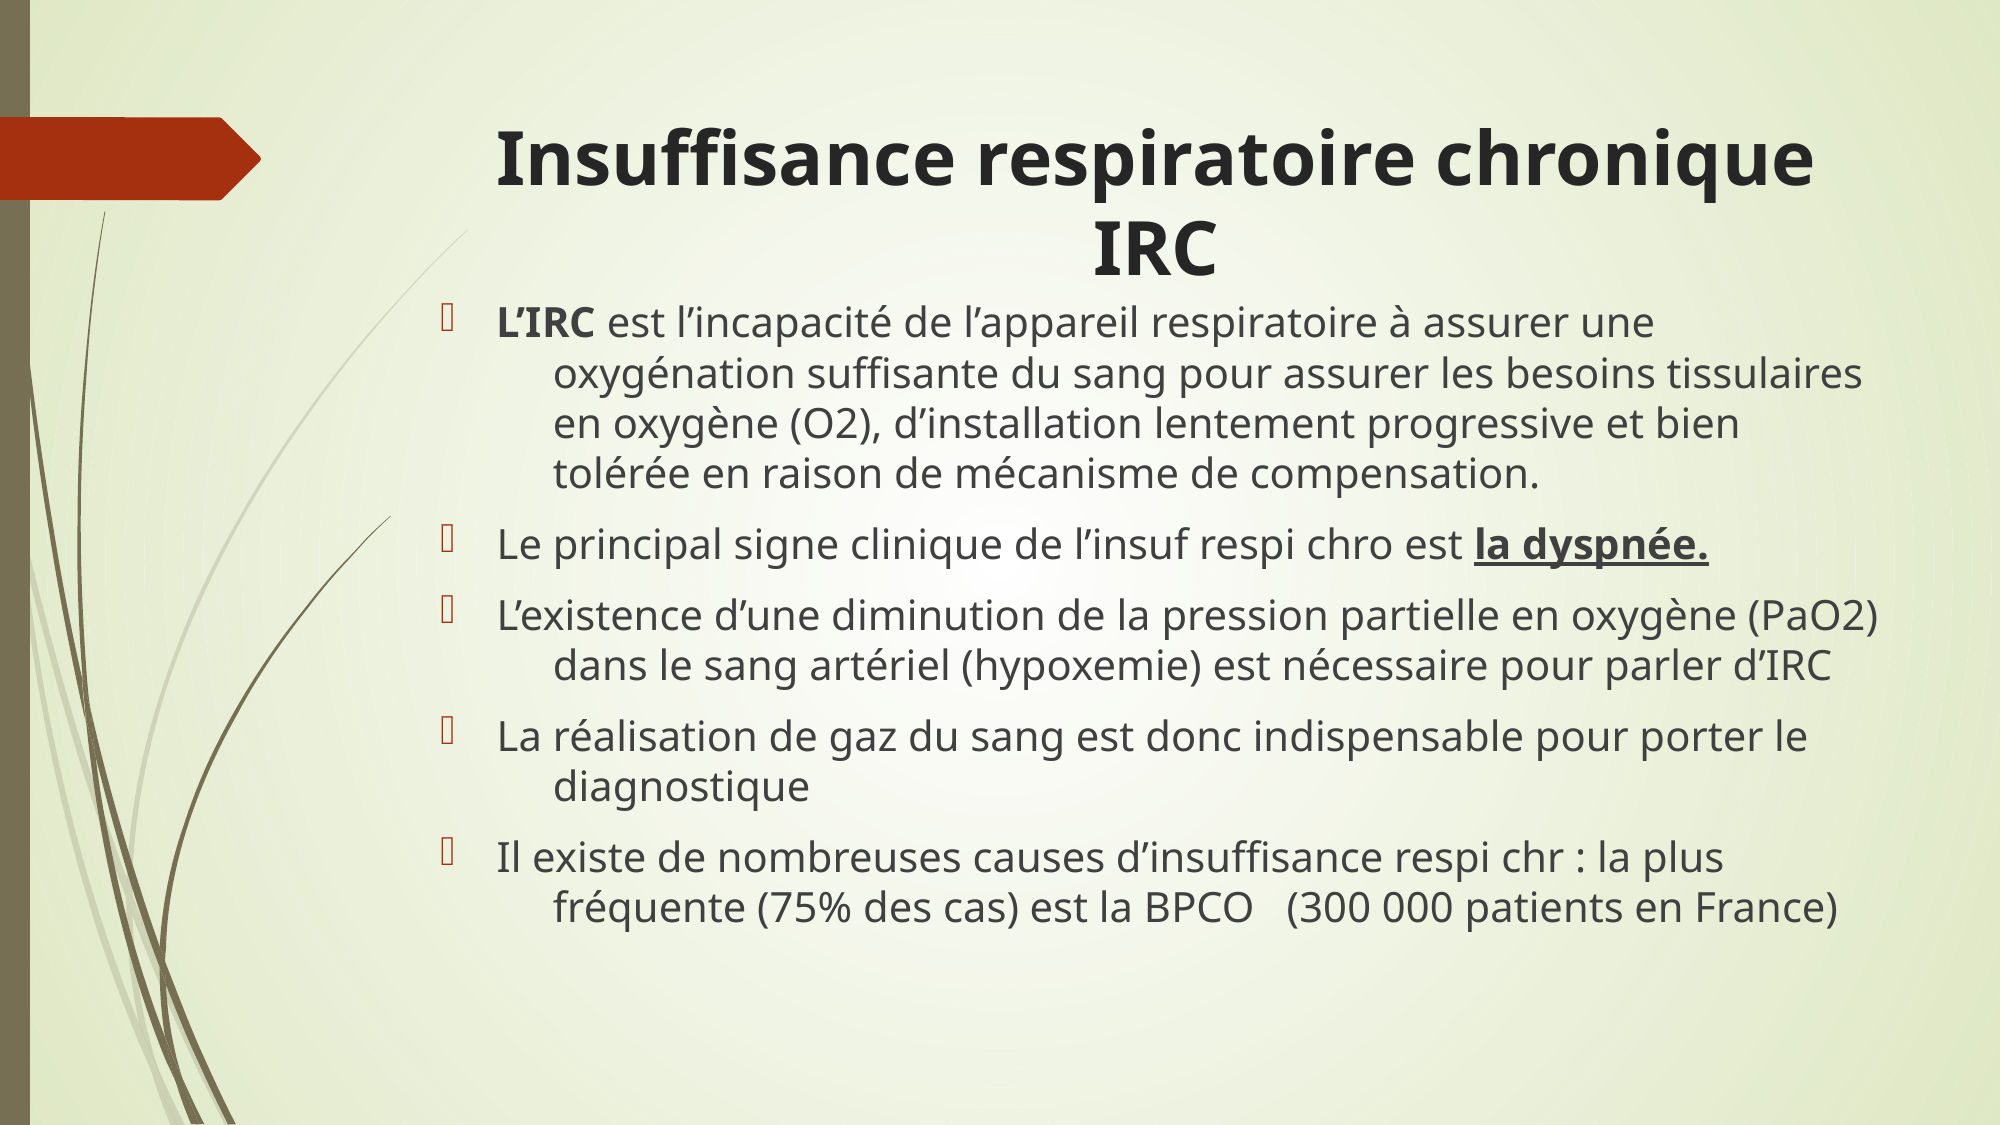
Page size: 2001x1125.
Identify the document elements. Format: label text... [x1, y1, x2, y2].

title Insuffisance respiratoire chronique IRC [425, 102, 1888, 288]
list L’IRC est l’incapacité de l’appareil respiratoire à assurer une oxygénation suffisante du sang pour assurer les besoins tissulaires en oxygène (O2), d’installation lentement progressive et bien tolérée en raison de mécanisme de compensation. Le principal signe clinique de l’insuf respi chro est la dyspnée. L’existence d’une diminution de la pression partielle en oxygène (PaO2) dans le sang artériel (hypoxemie) est nécessaire pour parler d’IRC La réalisation de gaz du sang est donc indispensable pour porter le diagnostique Il existe de nombreuses causes d’insuffisance respi chr : la plus fréquente (75% des cas) est la BPCO (300 000 patients en France) [425, 288, 1899, 1004]
